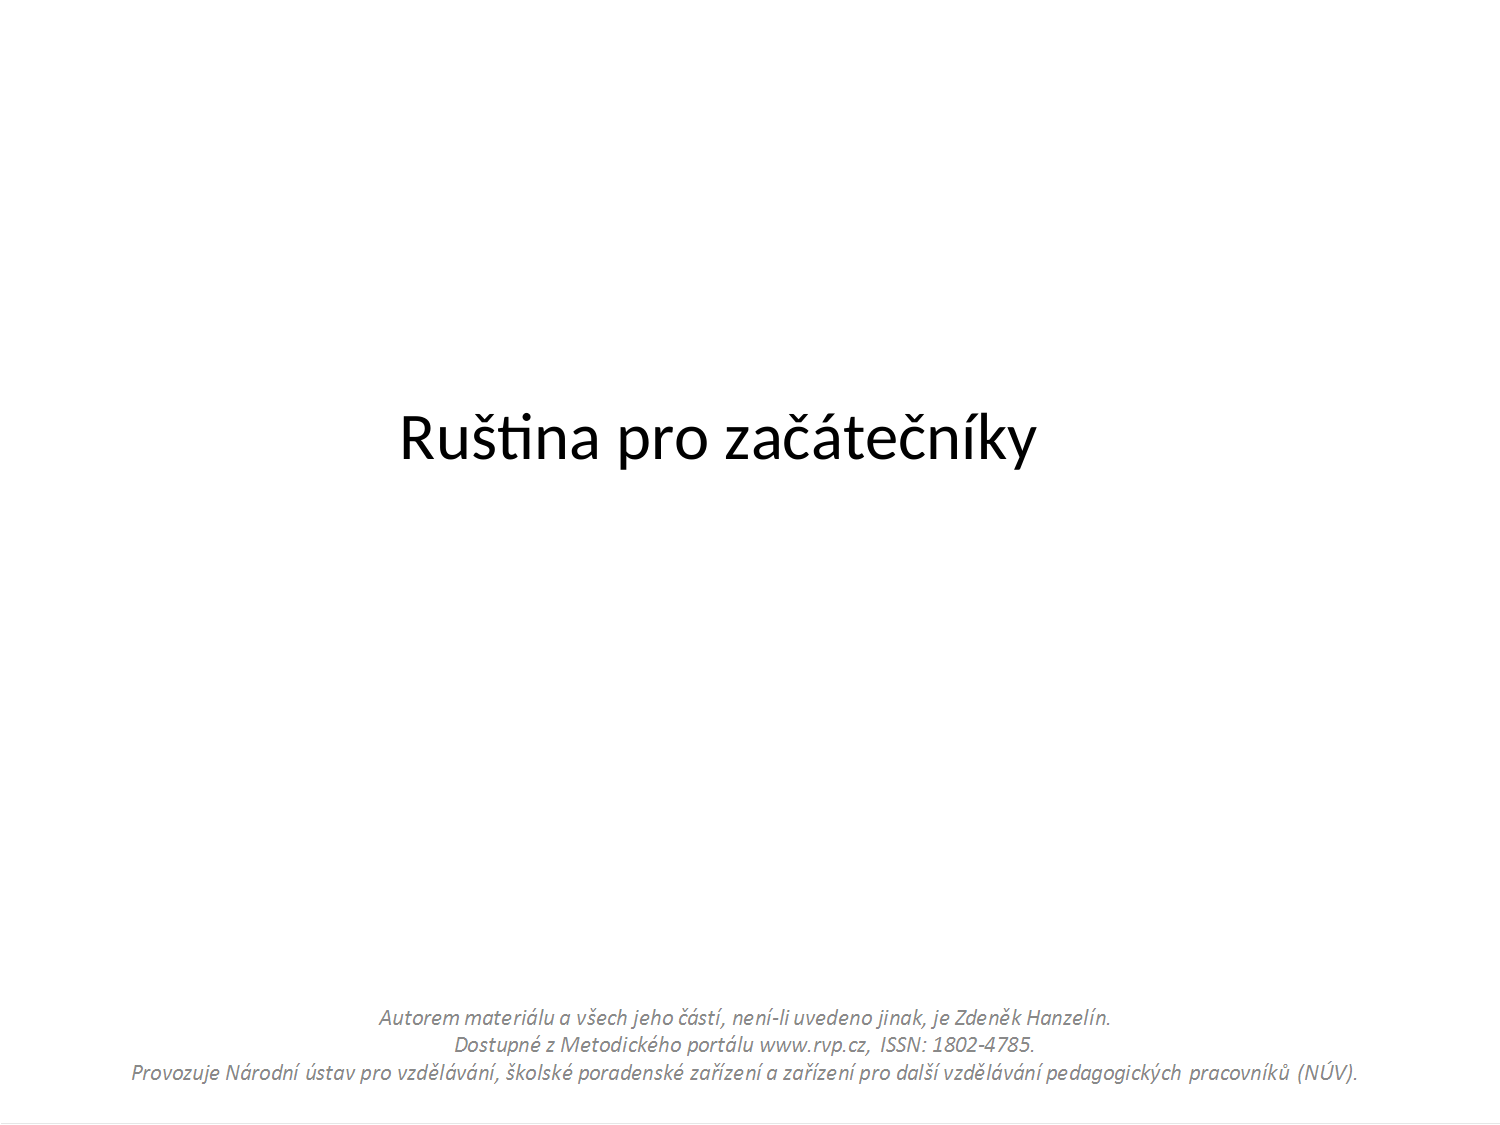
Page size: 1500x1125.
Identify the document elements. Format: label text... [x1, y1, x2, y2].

picture [0, 0, 1500, 1125]
text_box Ruština pro začátečníky [385, 385, 1053, 481]
